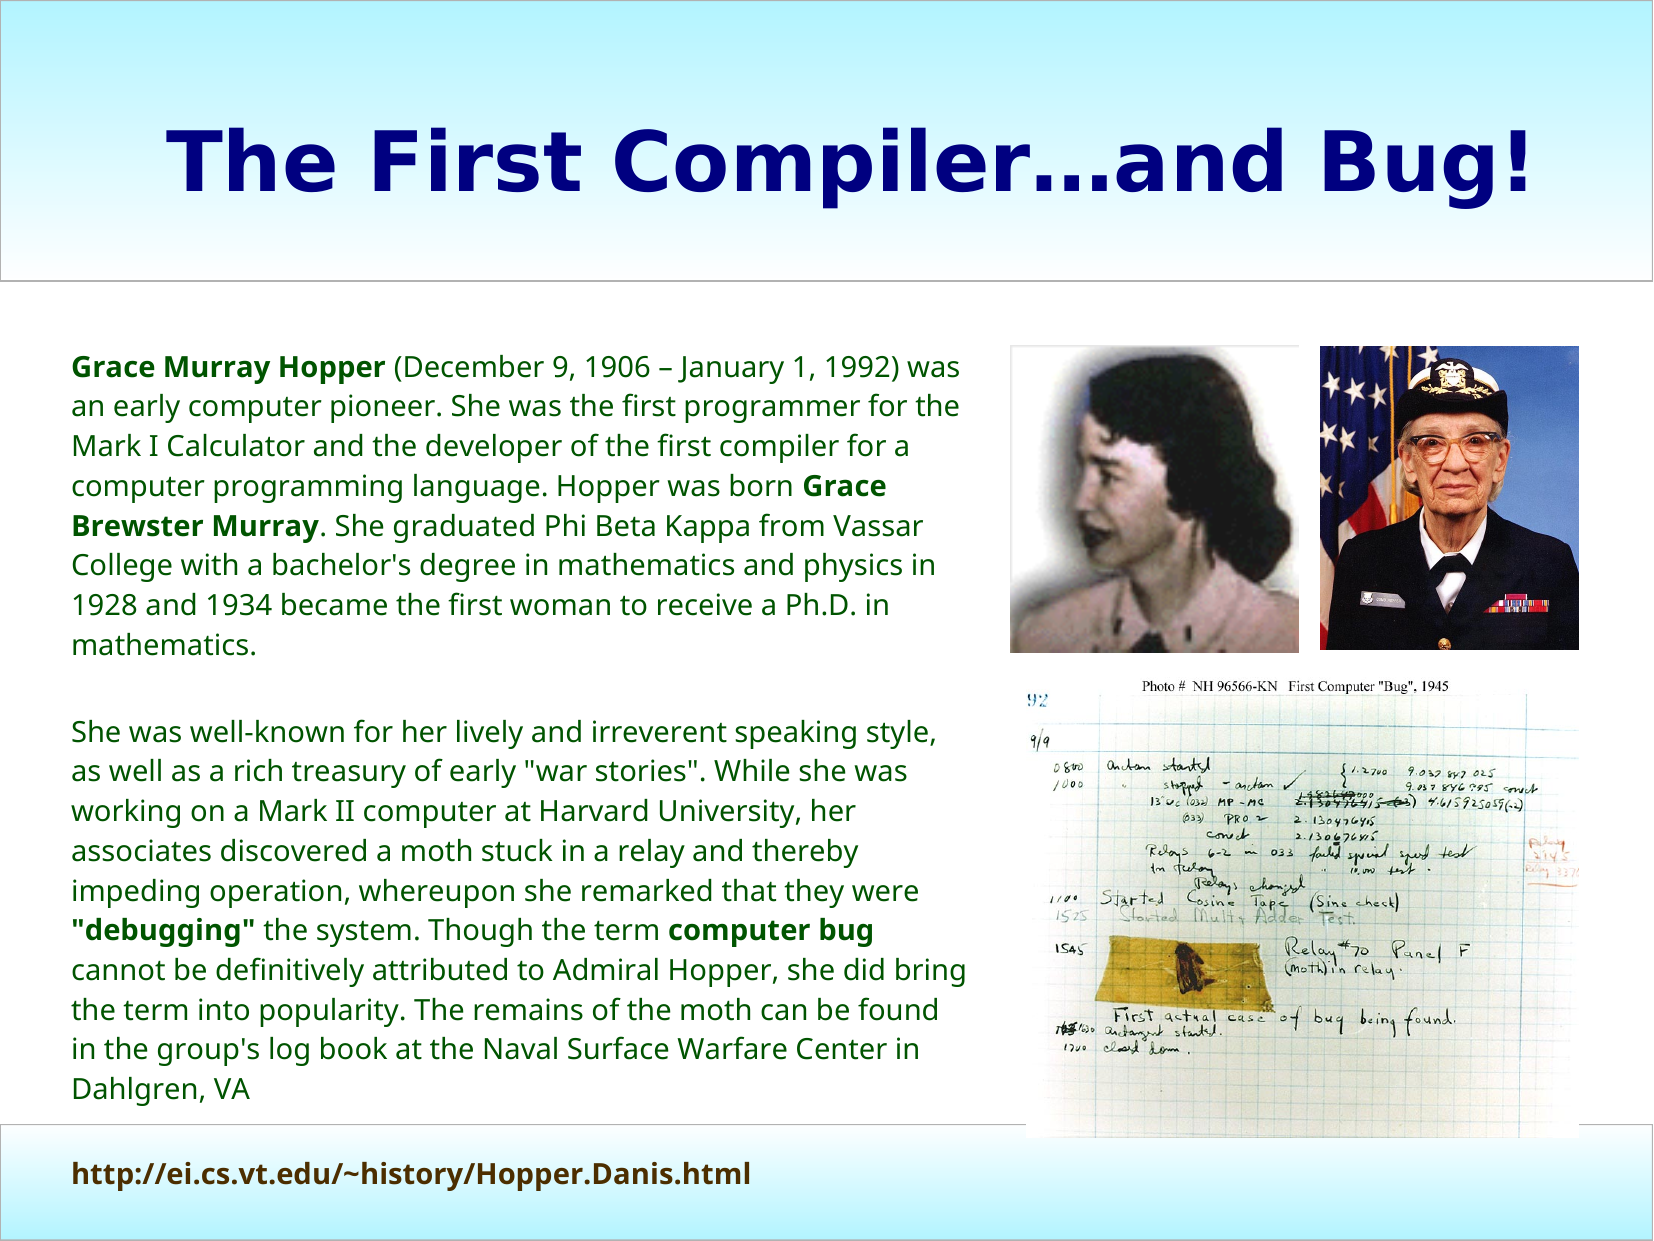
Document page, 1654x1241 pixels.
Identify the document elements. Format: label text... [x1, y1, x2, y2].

picture [1026, 677, 1579, 1138]
list Grace Murray Hopper (December 9, 1906 – January 1, 1992) was an early computer pioneer. She was the first programmer for the Mark I Calculator and the developer of the first compiler for a computer programming language. Hopper was born Grace Brewster Murray. She graduated Phi Beta Kappa from Vassar College with a bachelor's degree in mathematics and physics in 1928 and 1934 became the first woman to receive a Ph.D. in mathematics. She was well-known for her lively and irreverent speaking style, as well as a rich treasury of early "war stories". While she was working on a Mark II computer at Harvard University, her associates discovered a moth stuck in a relay and thereby impeding operation, whereupon she remarked that they were "debugging" the system. Though the term computer bug cannot be definitively attributed to Admiral Hopper, she did bring the term into popularity. The remains of the moth can be found in the group's log book at the Naval Surface Warfare Center in Dahlgren, VA http://ei.cs.vt.edu/~history/Hopper.Danis.html [0, 338, 987, 1222]
title The First Compiler…and Bug! [151, 75, 1557, 250]
picture [1320, 346, 1579, 650]
picture [1010, 345, 1299, 653]
